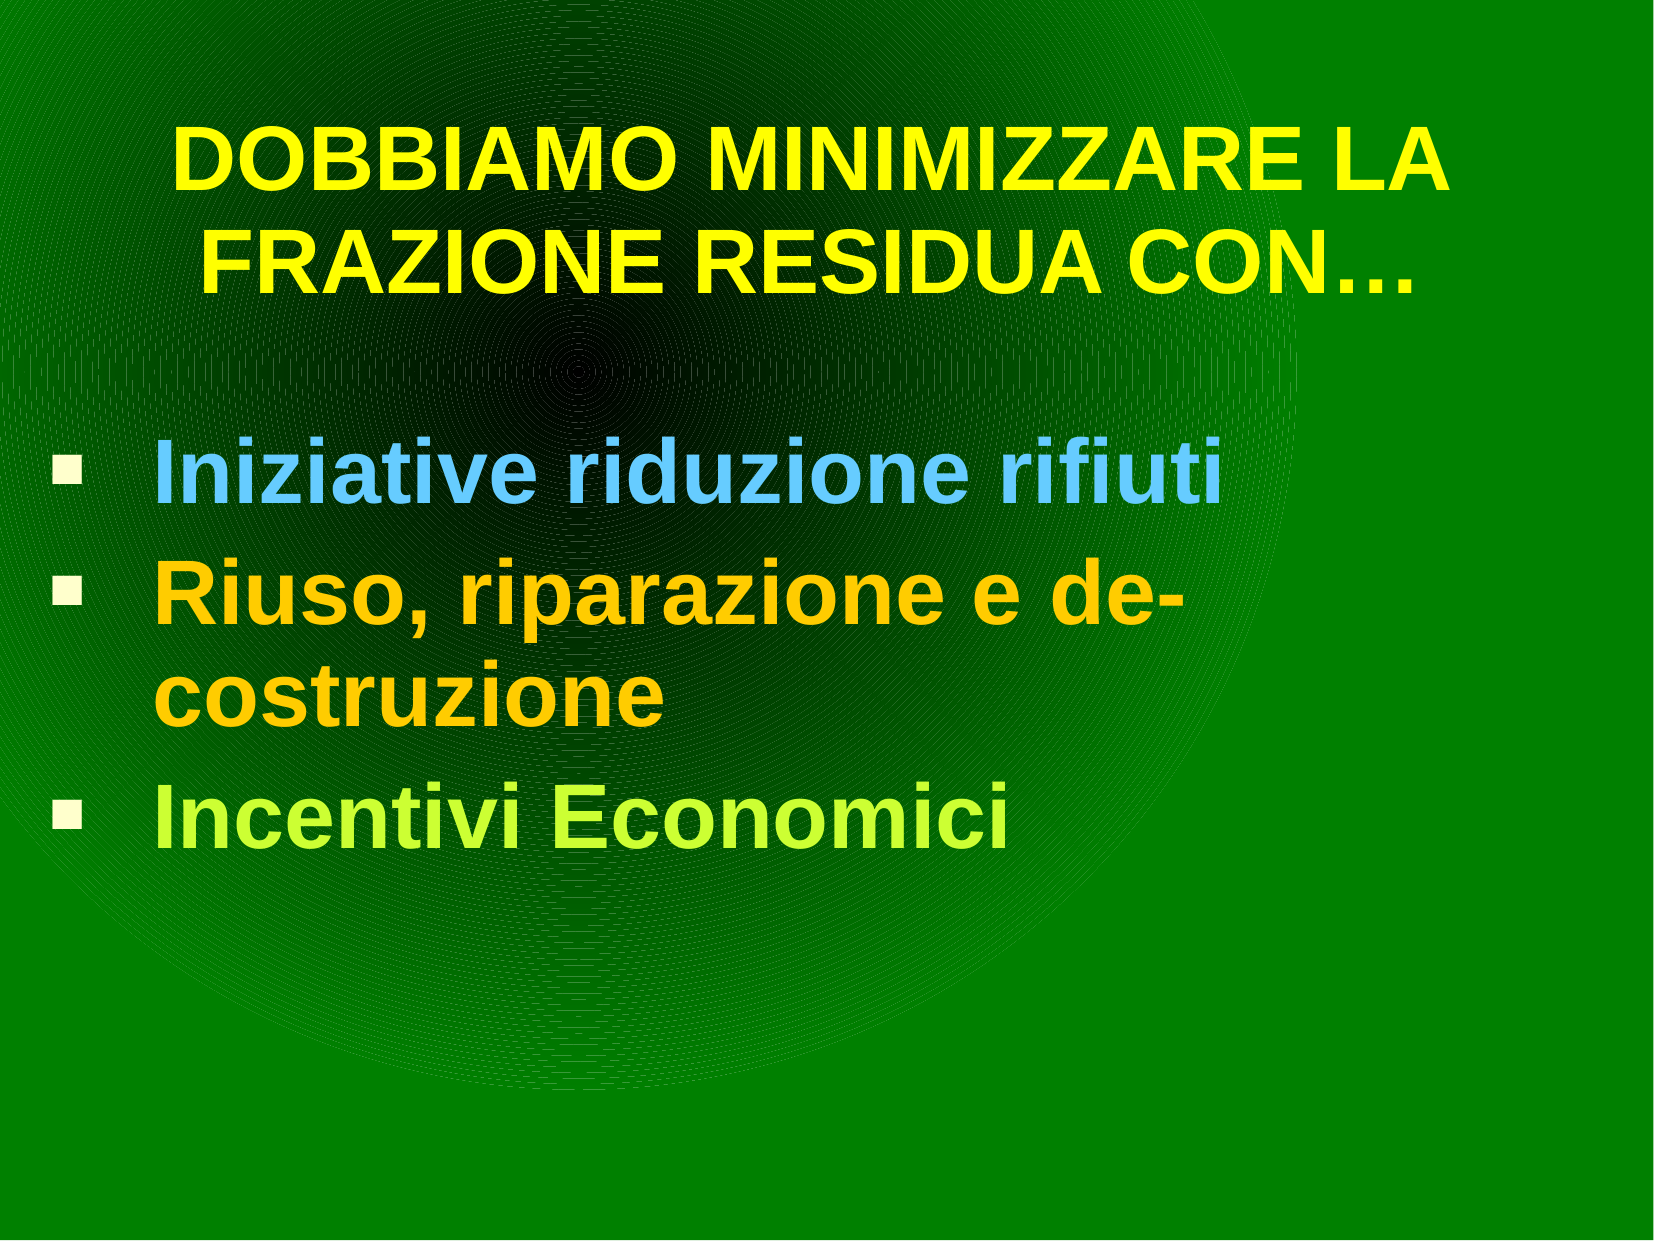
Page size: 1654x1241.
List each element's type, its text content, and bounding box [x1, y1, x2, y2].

title DOBBIAMO MINIMIZZARE LA FRAZIONE RESIDUA CON… [115, 92, 1506, 328]
list Iniziative riduzione rifiuti Riuso, riparazione e de-costruzione Incentivi Economici [37, 412, 1501, 1001]
